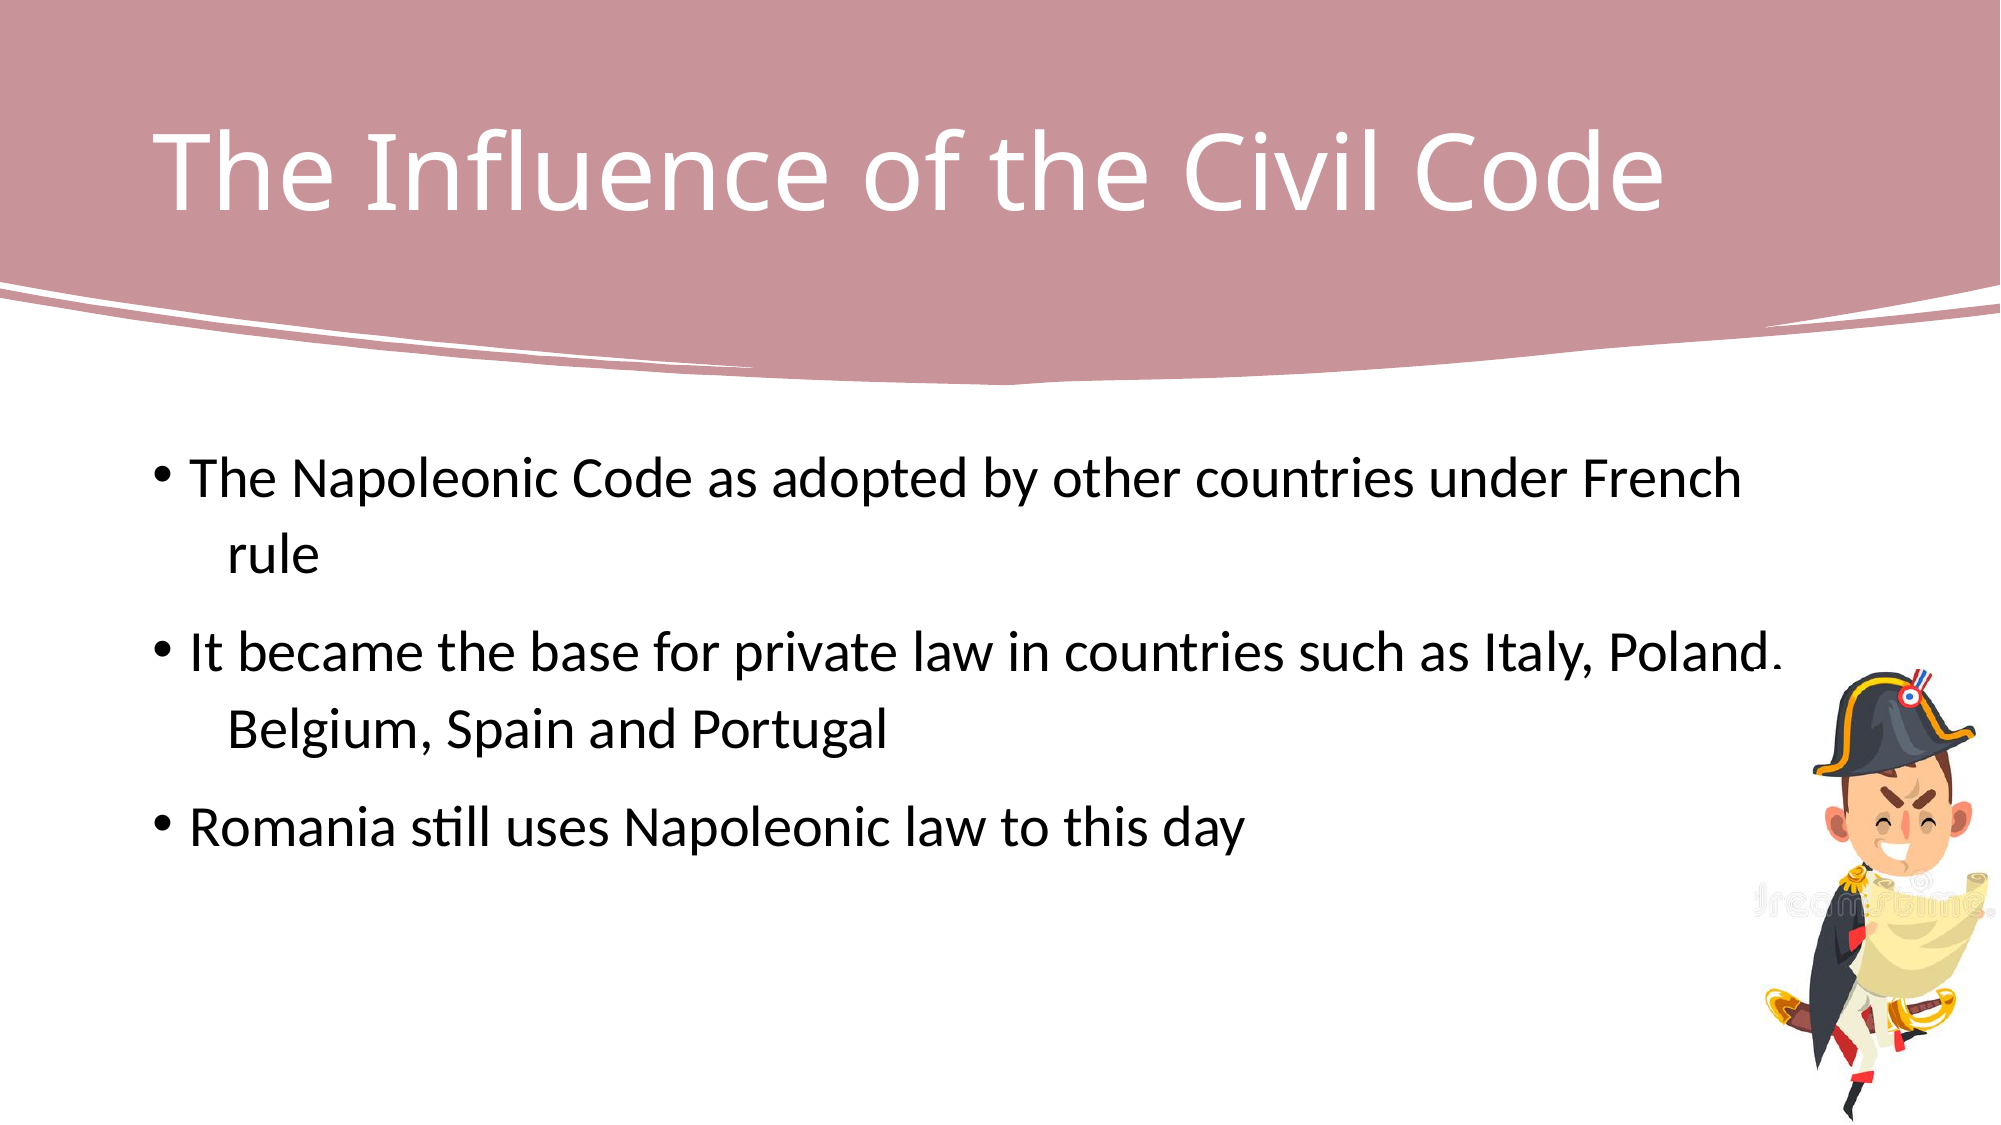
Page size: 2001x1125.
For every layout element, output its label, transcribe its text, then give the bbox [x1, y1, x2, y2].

text_box [0, 0, 2000, 1125]
picture [1753, 669, 2000, 1125]
list The Napoleonic Code as adopted by other countries under French rule It became the base for private law in countries such as Italy, Poland, Belgium, Spain and Portugal Romania still uses Napoleonic law to this day [137, 424, 1863, 1014]
title The Influence of the Civil Code [137, 65, 1863, 288]
